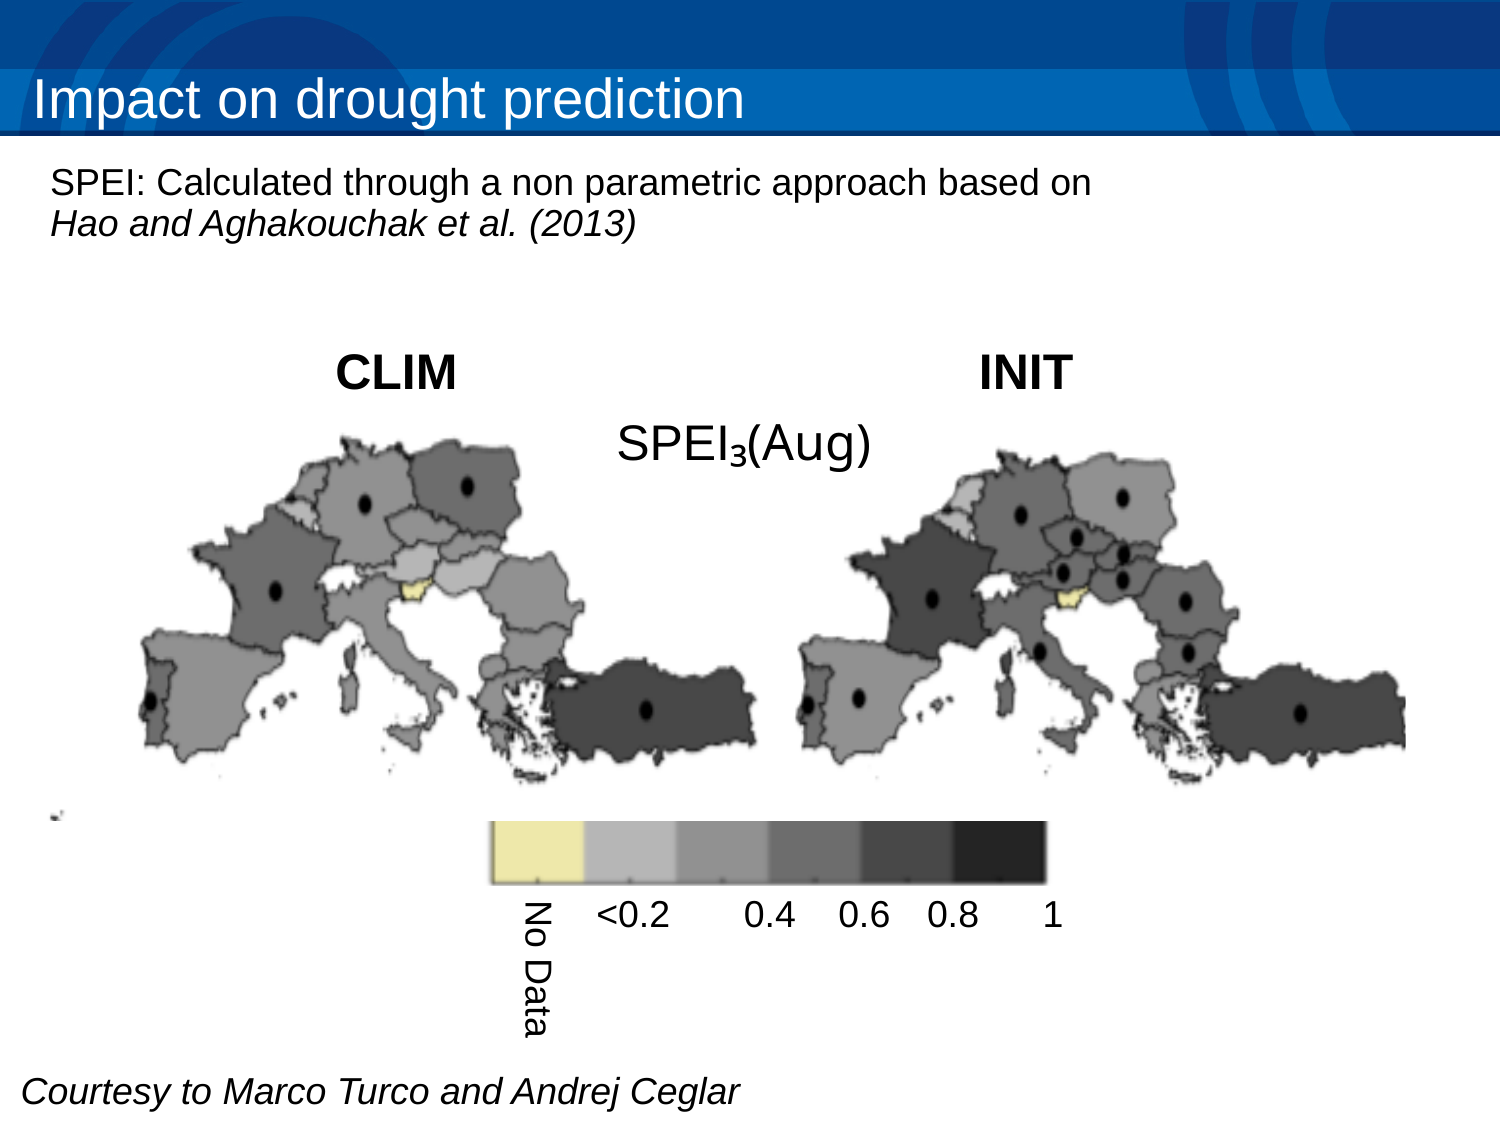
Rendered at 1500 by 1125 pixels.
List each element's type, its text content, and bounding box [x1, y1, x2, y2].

text_box 0.4 [729, 885, 811, 943]
text_box 0.6 [823, 885, 906, 943]
text_box SPEI₃(Aug) [601, 399, 886, 472]
text_box INIT [964, 336, 1089, 408]
text_box No Data [510, 885, 567, 1053]
text_box CLIM [320, 336, 473, 408]
text_box 0.8 [912, 885, 994, 943]
text_box <0.2 [581, 885, 686, 943]
picture [0, 383, 1406, 886]
text_box Courtesy to Marco Turco and Andrej Ceglar [5, 1062, 756, 1120]
text_box SPEI: Calculated through a non parametric approach based on Hao and Aghakouchak et al. (2013) [35, 153, 1118, 253]
title Impact on drought prediction [17, 7, 1483, 138]
picture [0, 0, 1500, 136]
text_box 1 [1006, 885, 1079, 943]
